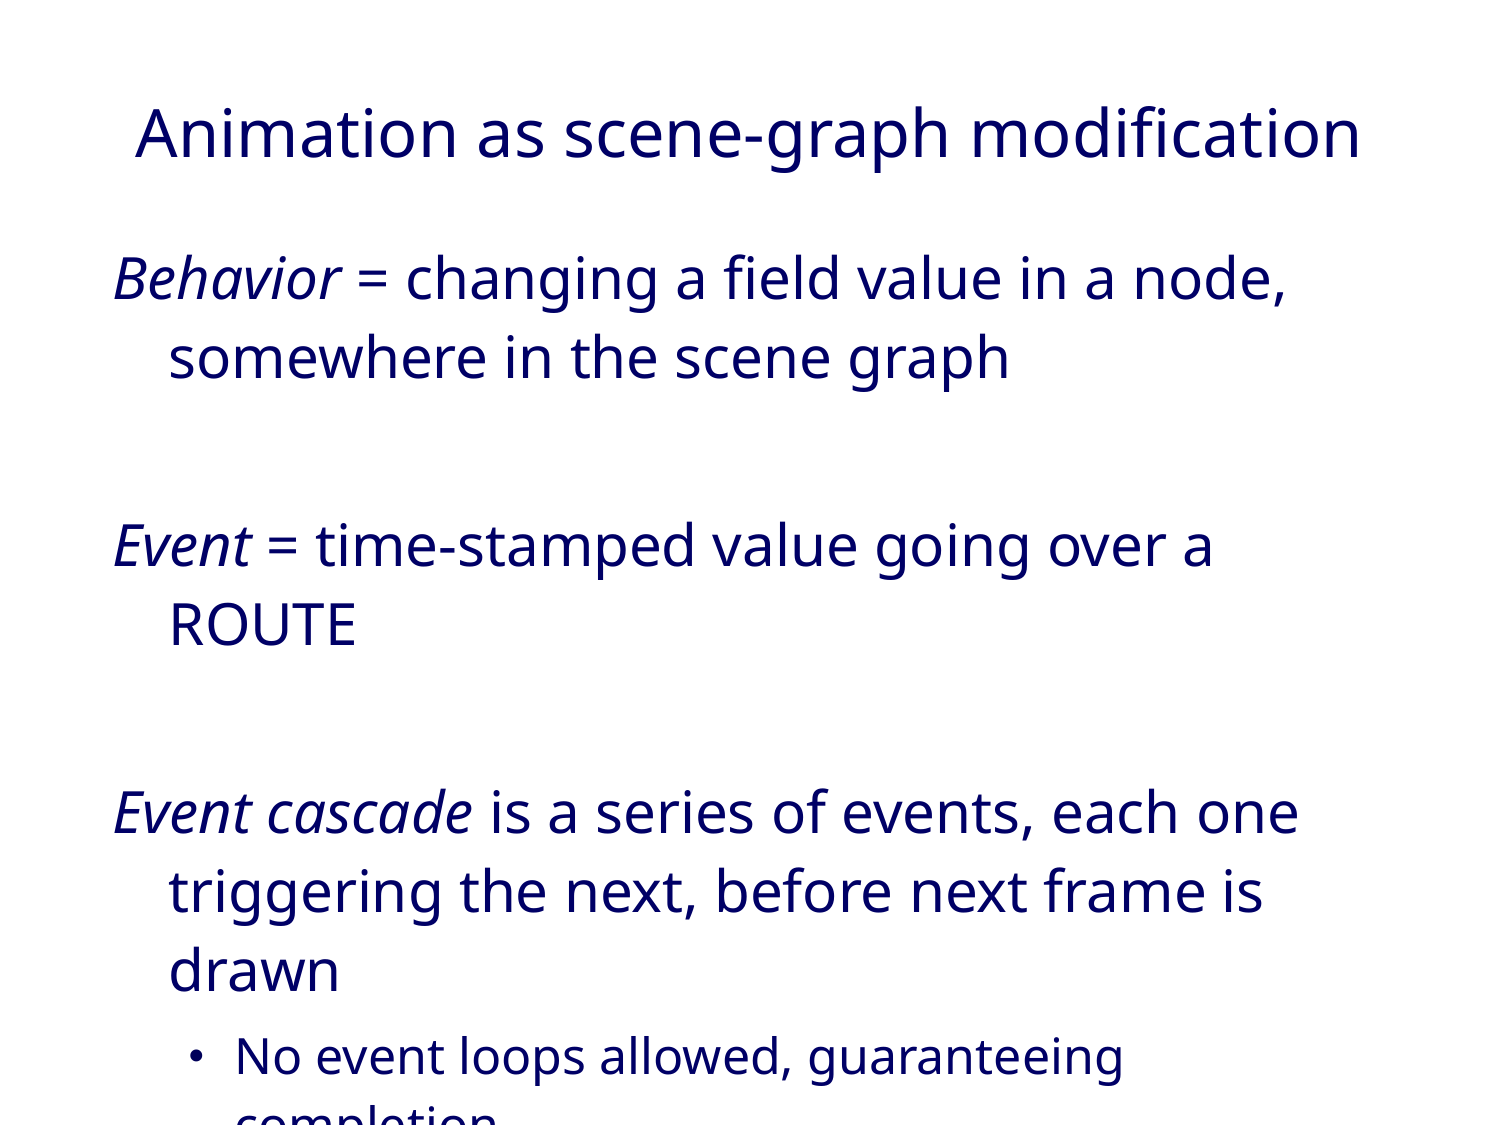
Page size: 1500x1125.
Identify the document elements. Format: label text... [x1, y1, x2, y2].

title Animation as scene-graph modification [112, 44, 1388, 218]
list Behavior = changing a field value in a node, somewhere in the scene graph Event = time-stamped value going over a ROUTE Event cascade is a series of events, each one triggering the next, before next frame is drawn No event loops allowed, guaranteeing completion Thus all X3D animation can be considered as modification of the scene graph at run time [112, 237, 1388, 1101]
